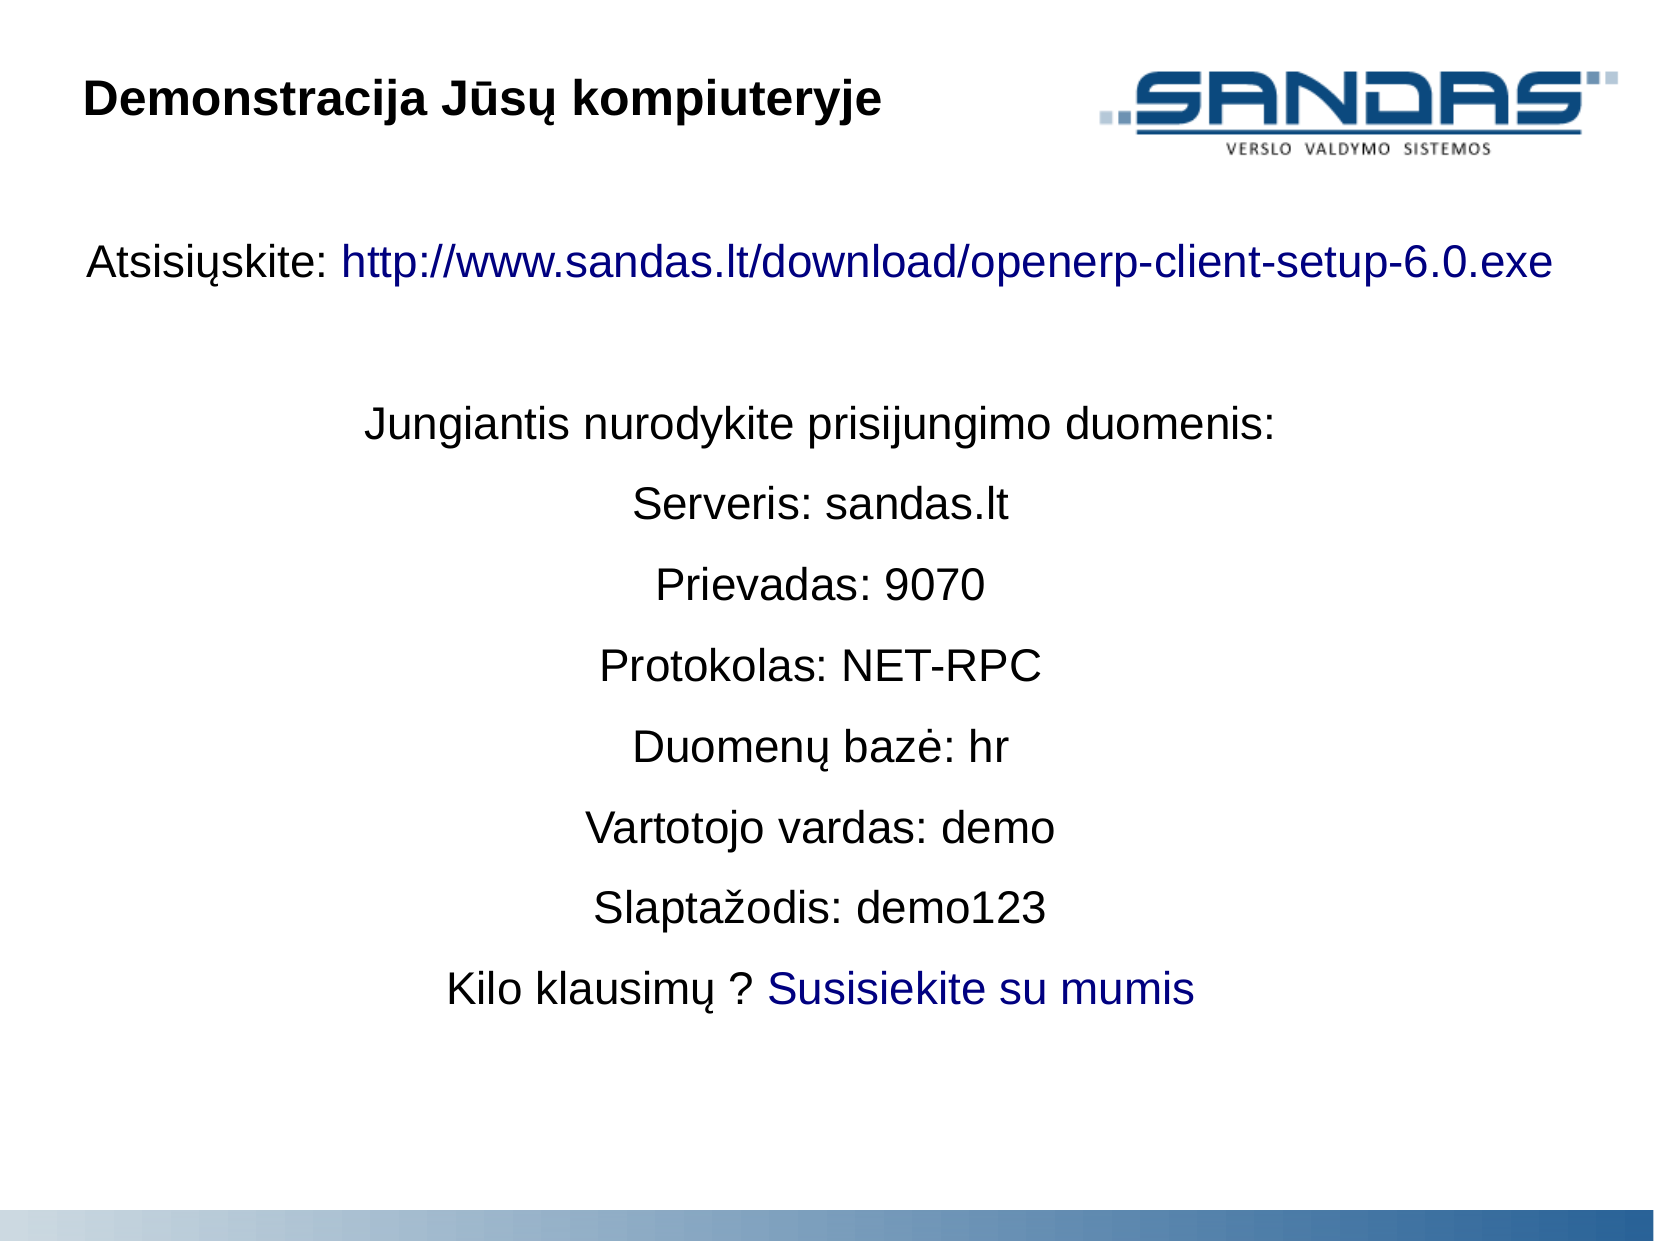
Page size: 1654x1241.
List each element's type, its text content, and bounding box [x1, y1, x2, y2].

picture [1092, 9, 1626, 207]
picture [0, 1210, 1654, 1241]
title Demonstracija Jūsų kompiuteryje [82, 49, 1571, 148]
list Atsisiųskite: http://www.sandas.lt/download/openerp-client-setup-6.0.exe Jungiantis nurodykite prisijungimo duomenis: Serveris: sandas.lt Prievadas: 9070 Protokolas: NET-RPC Duomenų bazė: hr Vartotojo vardas: demo Slaptažodis: demo123 Kilo klausimų ? Susisiekite su mumis [76, 236, 1565, 1063]
